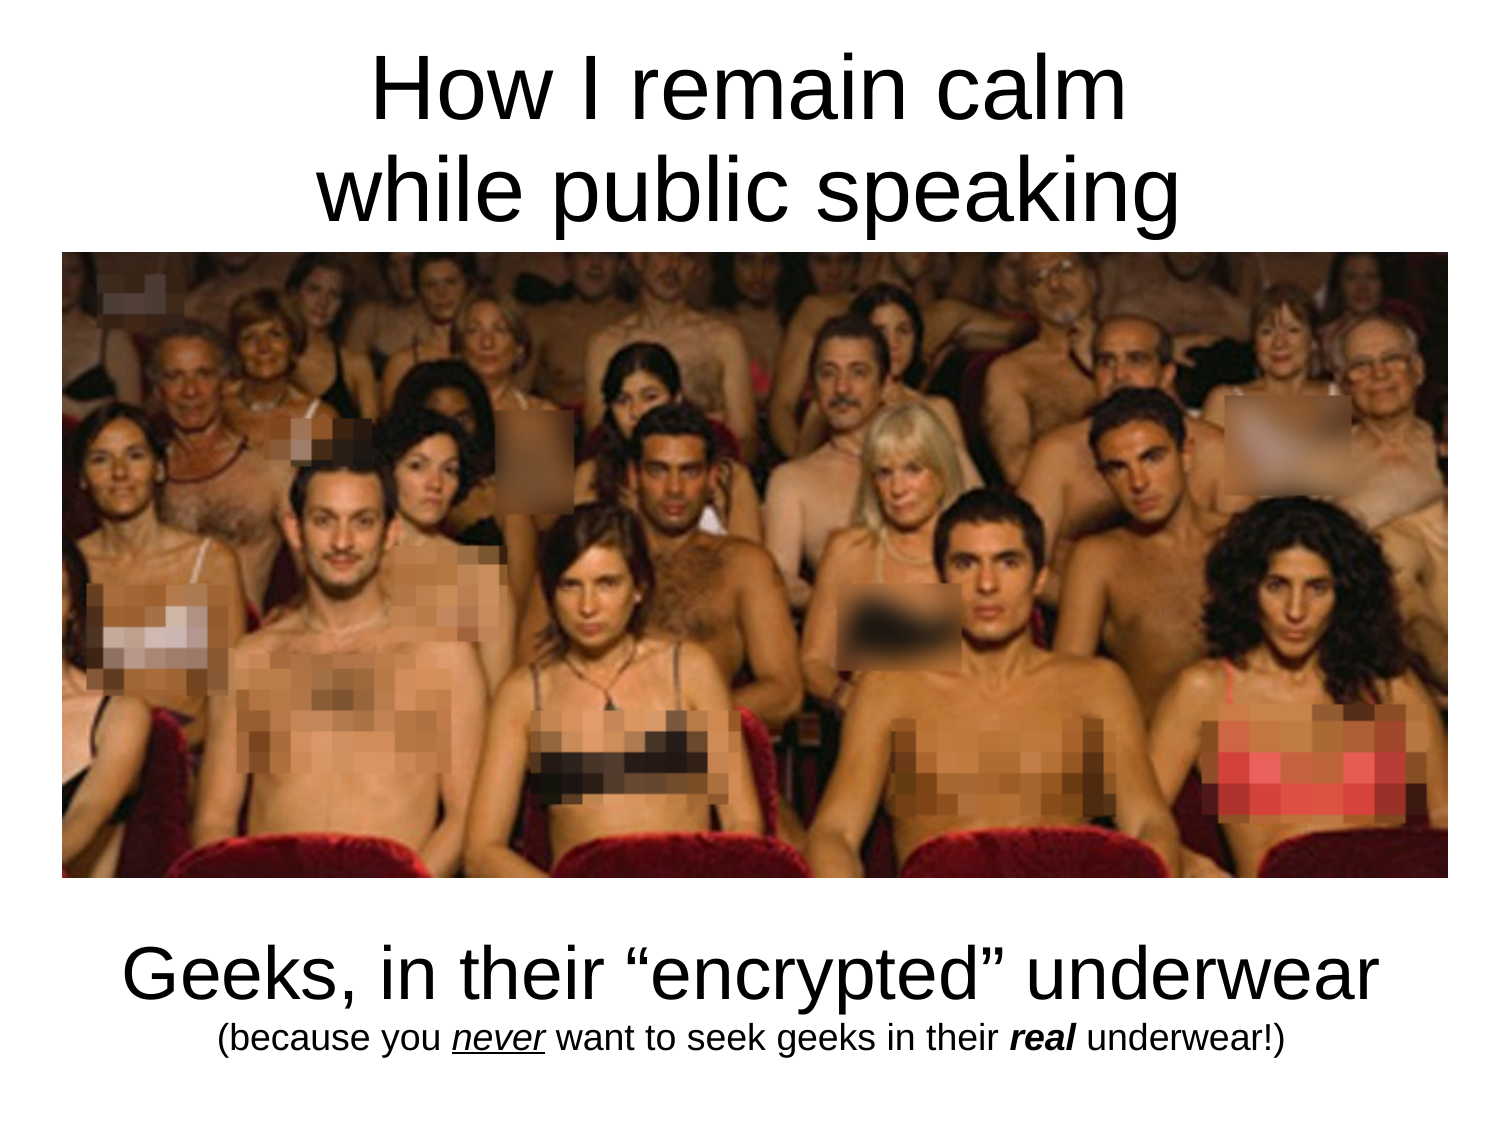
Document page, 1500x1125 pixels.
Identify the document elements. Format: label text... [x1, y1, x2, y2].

picture [62, 252, 1448, 878]
title How I remain calm while public speaking [75, 35, 1425, 242]
text_box Geeks, in their “encrypted” underwear (because you never want to seek geeks in their real underwear!) [107, 924, 1397, 1066]
